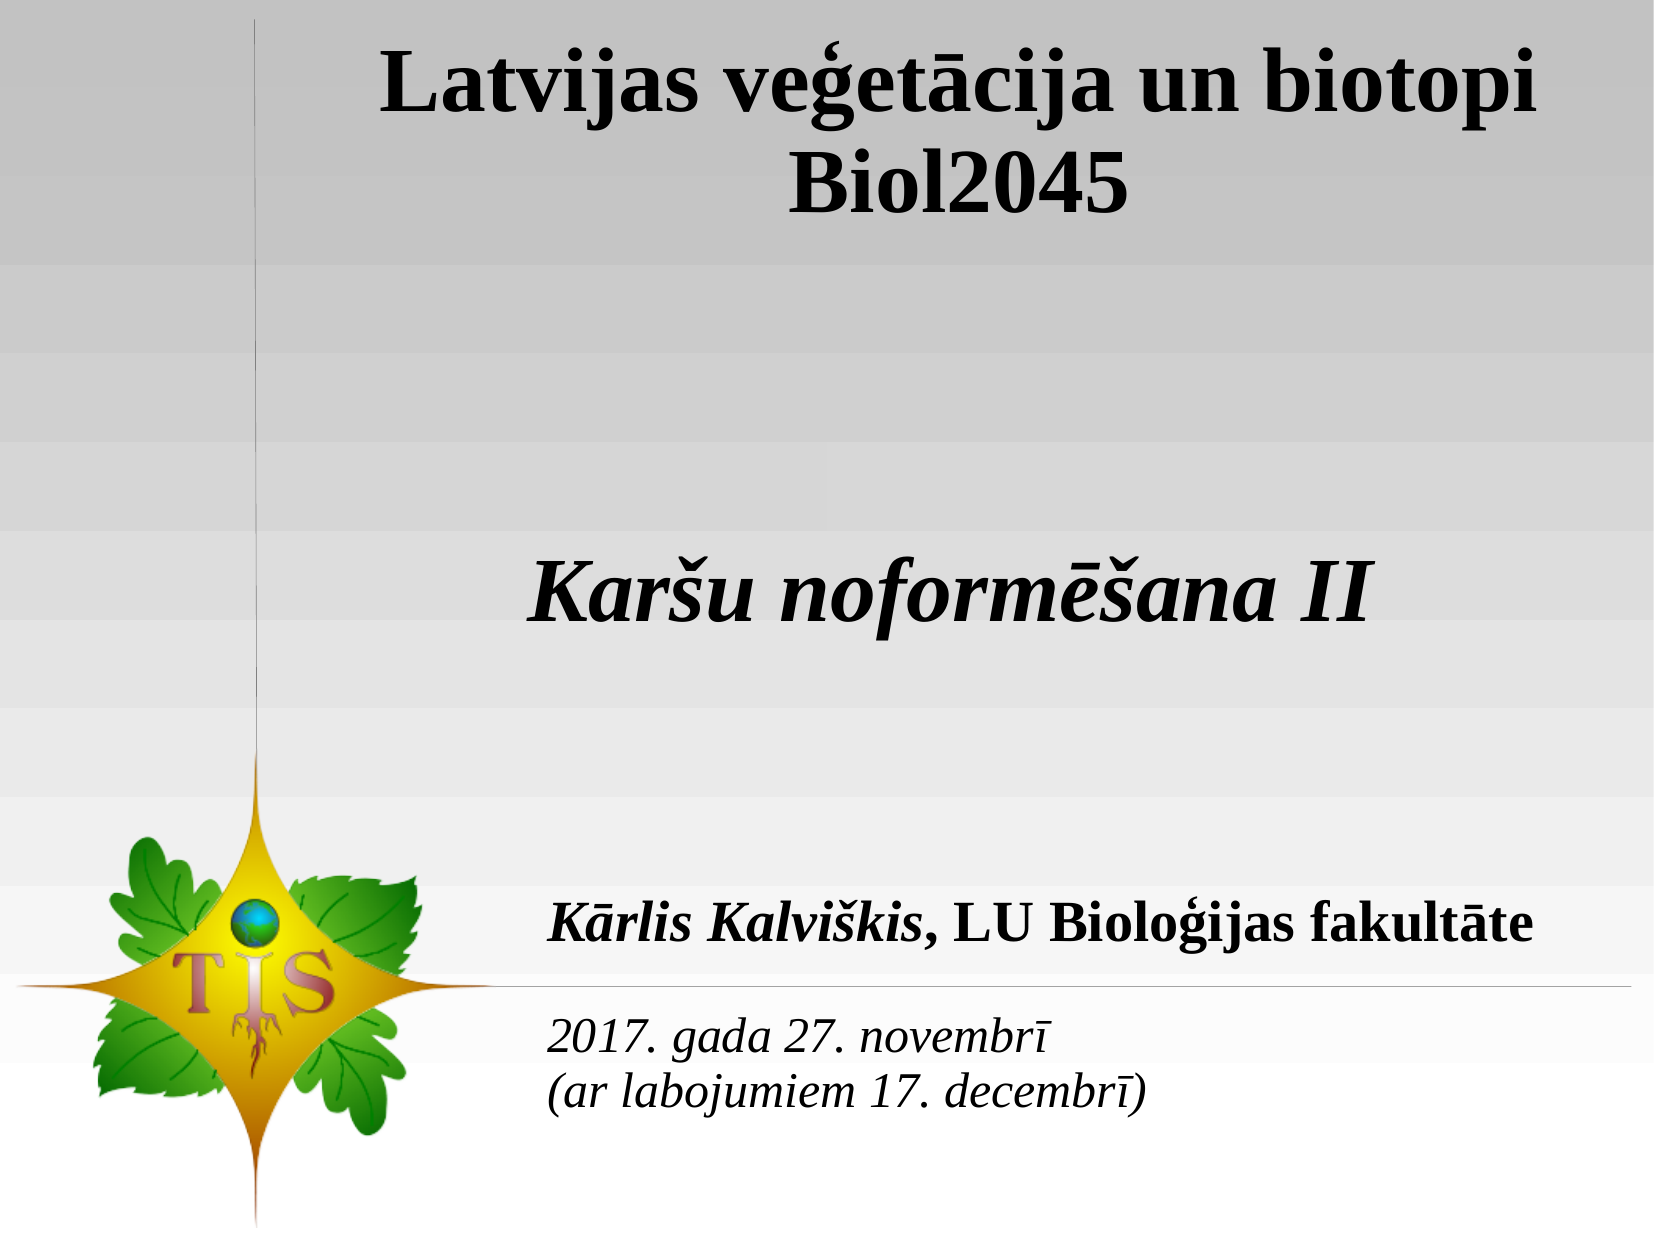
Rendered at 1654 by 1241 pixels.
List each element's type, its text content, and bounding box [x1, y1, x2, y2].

picture [0, 0, 1654, 1241]
text_box 2017. gada 27. novembrī (ar labojumiem 17. decembrī) [547, 1007, 1148, 1099]
title Karšu noformēšana II [295, 324, 1607, 857]
